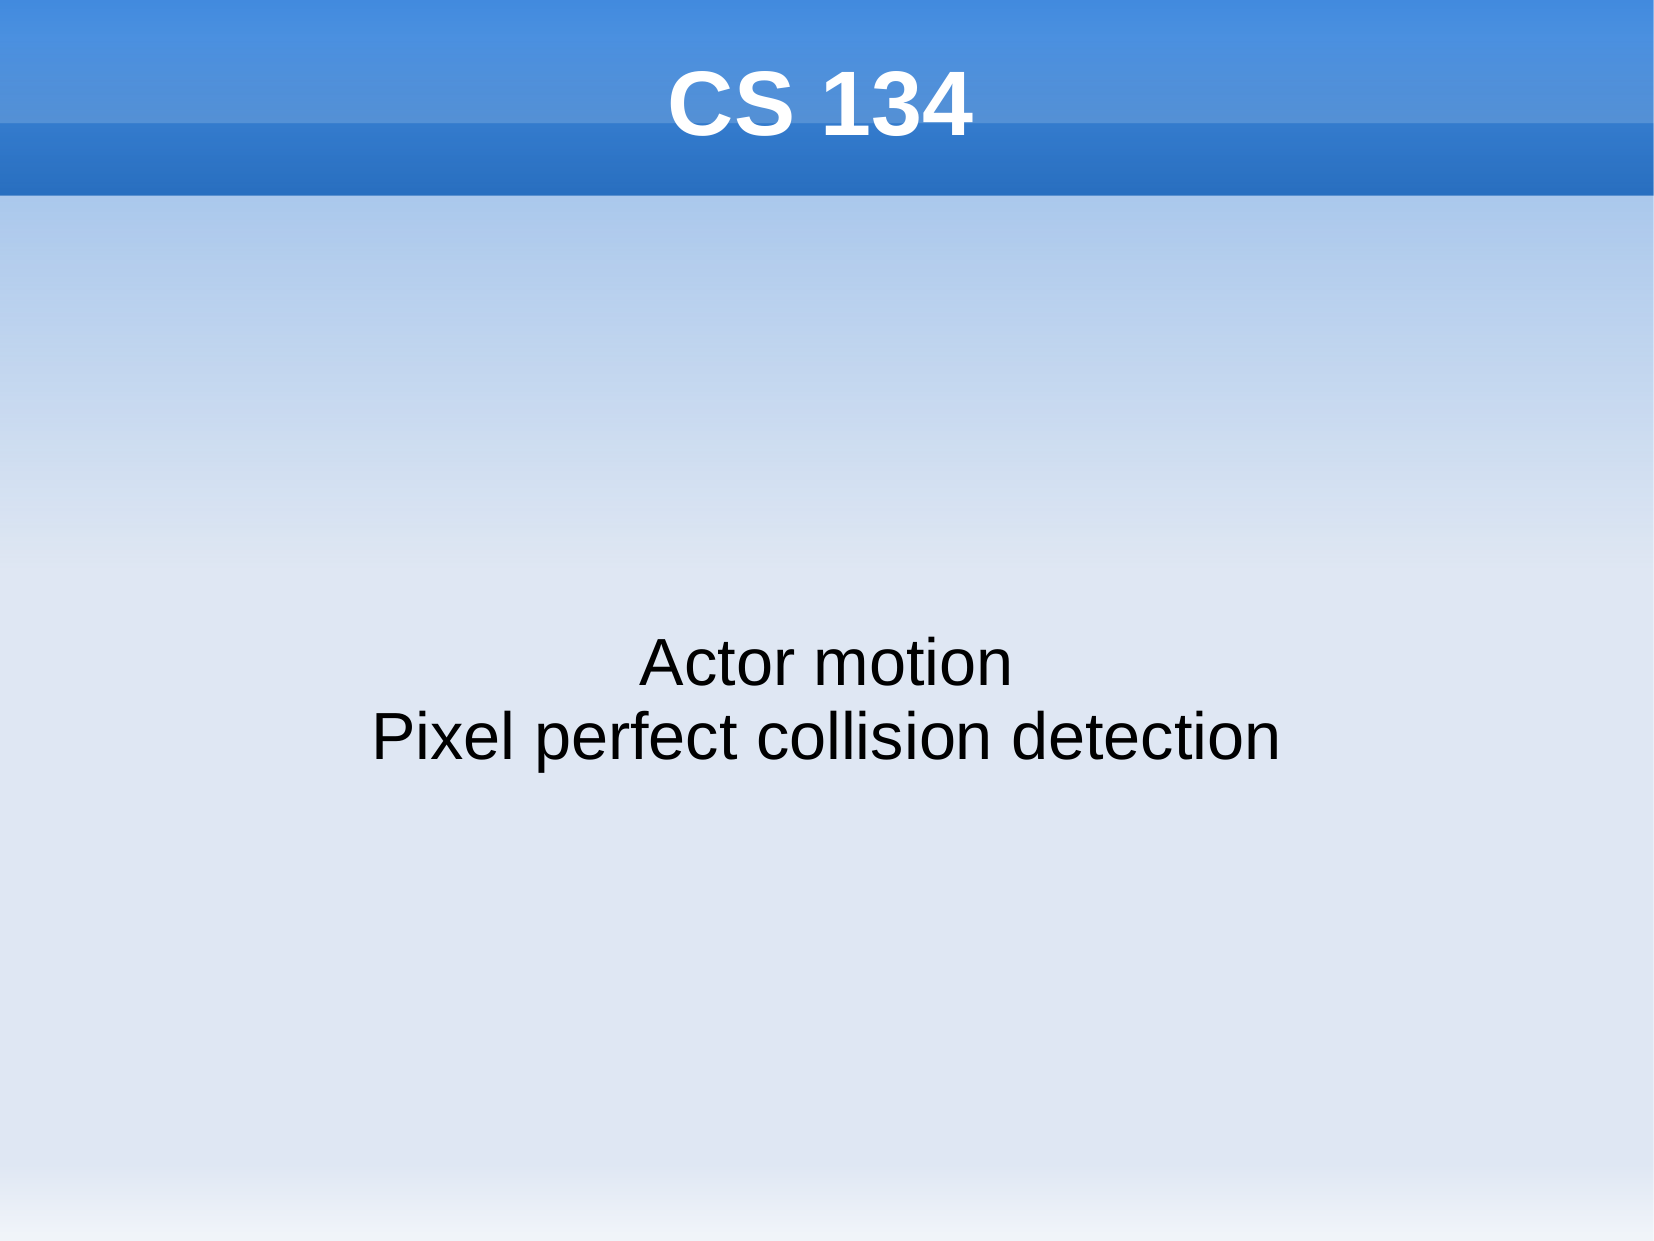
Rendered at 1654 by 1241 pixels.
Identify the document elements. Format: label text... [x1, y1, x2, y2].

picture [0, 0, 1654, 1241]
title CS 134 [76, 0, 1565, 208]
subtitle Actor motion Pixel perfect collision detection [82, 290, 1571, 1109]
